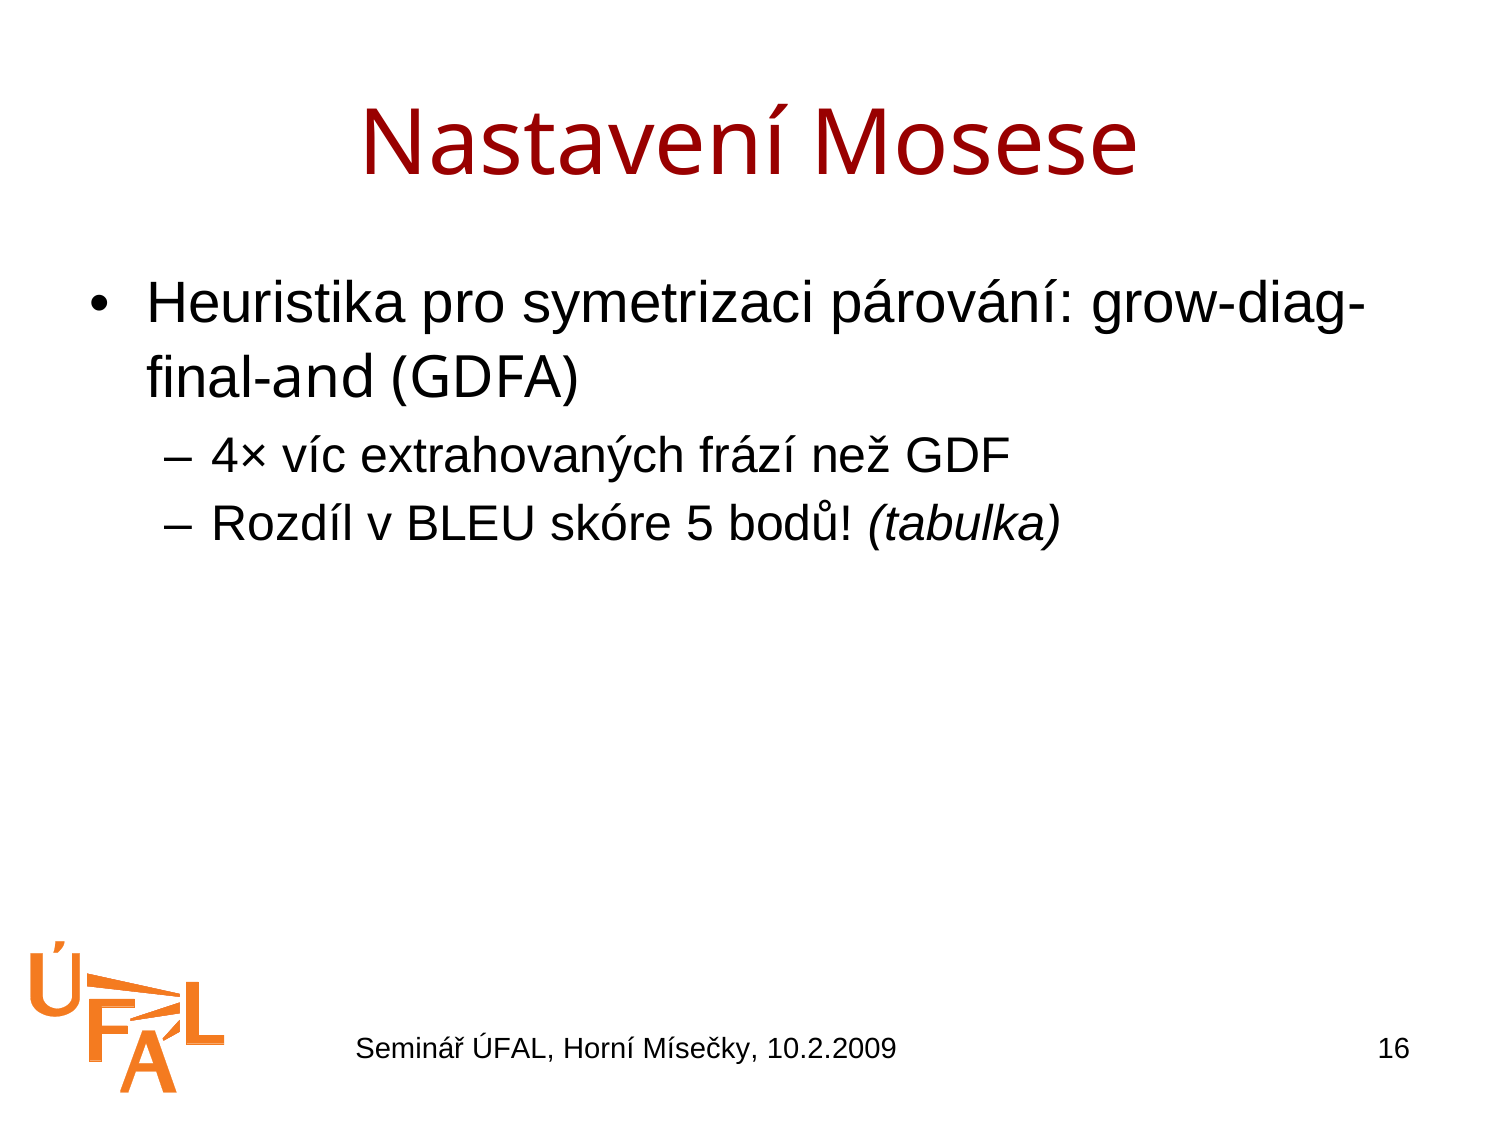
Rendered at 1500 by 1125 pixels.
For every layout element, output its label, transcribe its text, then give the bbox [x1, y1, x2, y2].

title Nastavení Mosese [75, 45, 1426, 233]
list Heuristika pro symetrizaci párování: grow-diag-final-and (GDFA) 4× víc extrahovaných frází než GDF Rozdíl v BLEU skóre 5 bodů! (tabulka) [75, 262, 1426, 1006]
